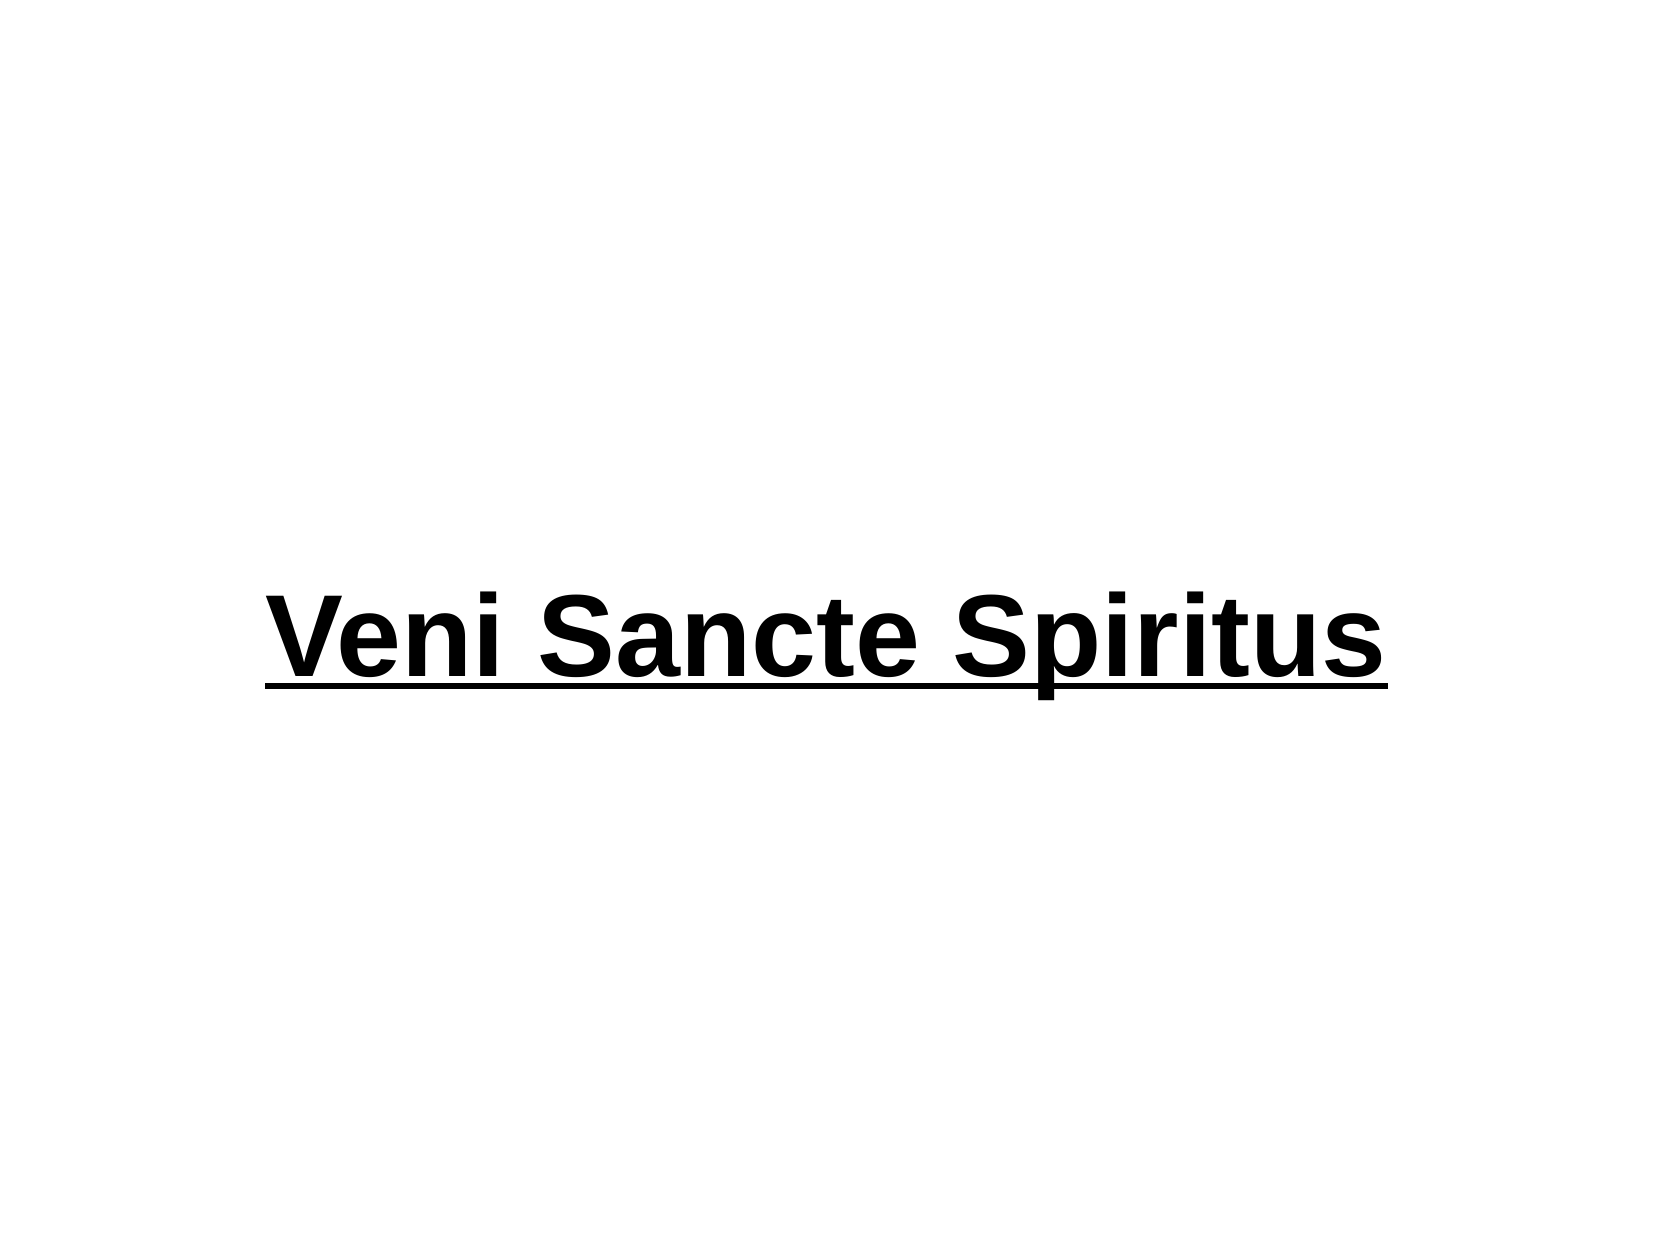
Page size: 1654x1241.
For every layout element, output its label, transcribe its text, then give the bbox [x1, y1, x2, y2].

subtitle Veni Sancte Spiritus [0, 0, 1654, 1241]
